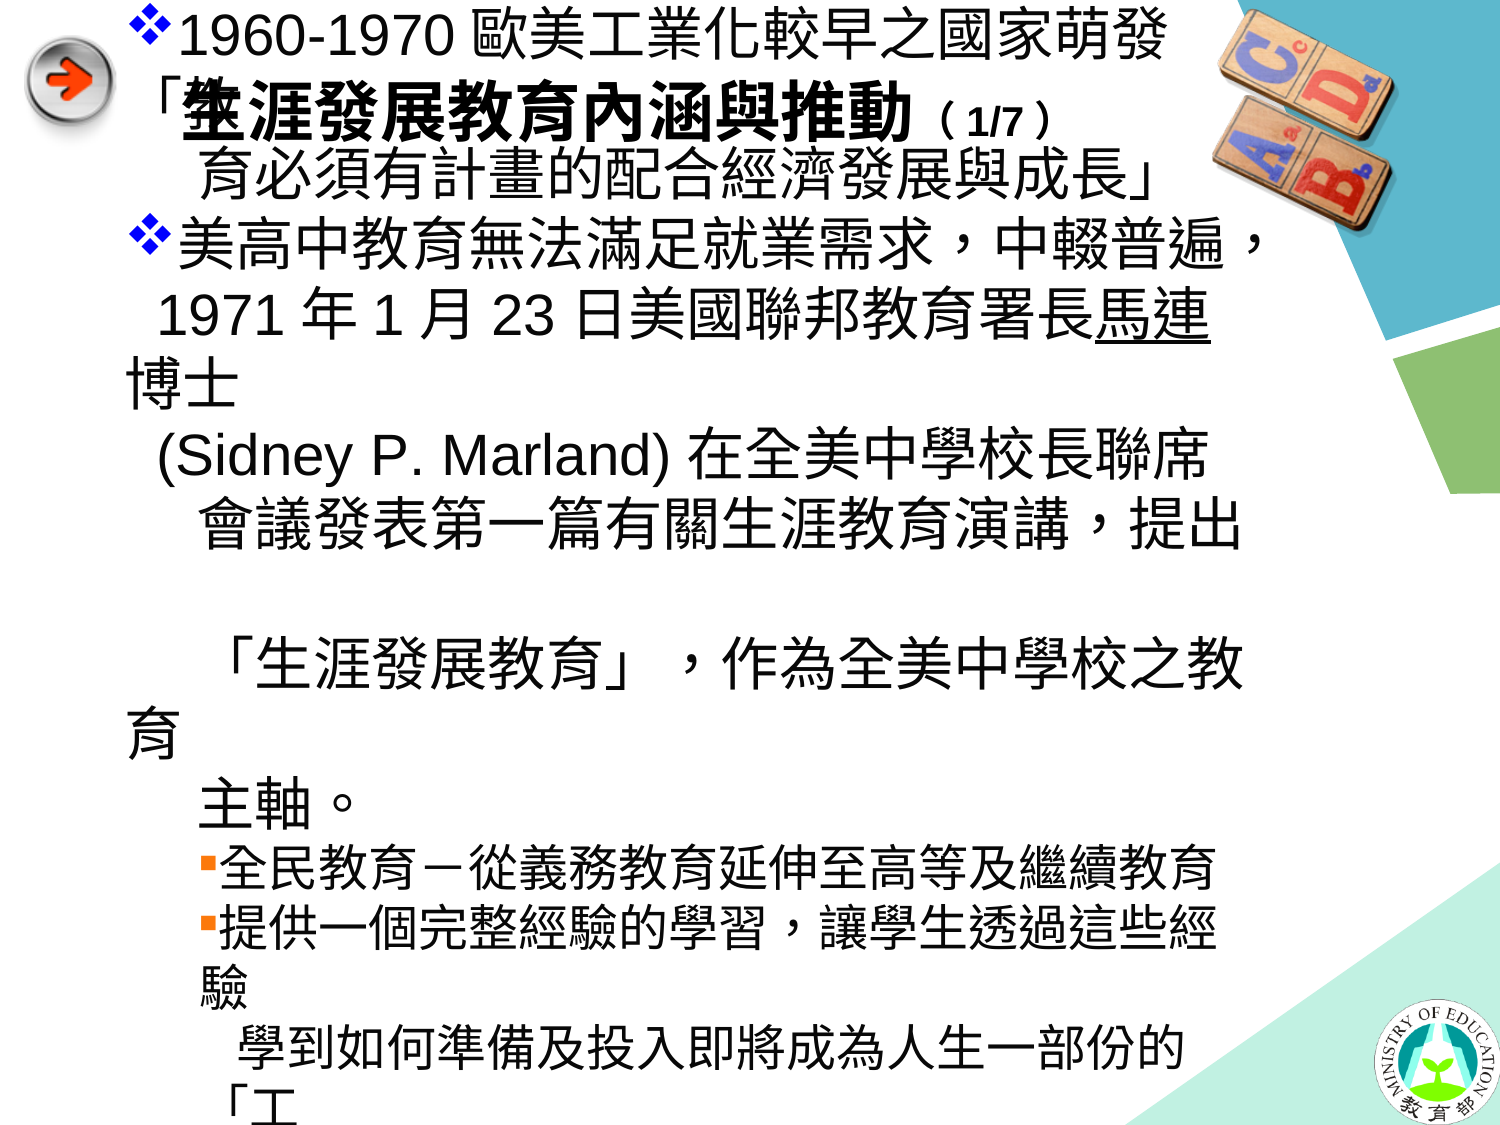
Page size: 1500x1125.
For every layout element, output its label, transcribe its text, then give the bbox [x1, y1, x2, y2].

picture [1374, 999, 1500, 1125]
picture [24, 35, 118, 150]
picture [1212, 8, 1399, 238]
text_box 1960-1970歐美工業化較早之國家萌發「教 育必須有計畫的配合經濟發展與成長」 美高中教育無法滿足就業需求，中輟普遍， 1971年1月23日美國聯邦教育署長馬連博士 (Sidney P. Marland)在全美中學校長聯席 會議發表第一篇有關生涯教育演講，提出 「生涯發展教育」，作為全美中學校之教育 主軸。 全民教育－從義務教育延伸至高等及繼續教育 提供一個完整經驗的學習，讓學生透過這些經驗 學到如何準備及投入即將成為人生一部份的「工 作」 [62, 174, 1329, 1019]
text_box 生涯發展教育內涵與推動（1/7） [165, 62, 1091, 158]
